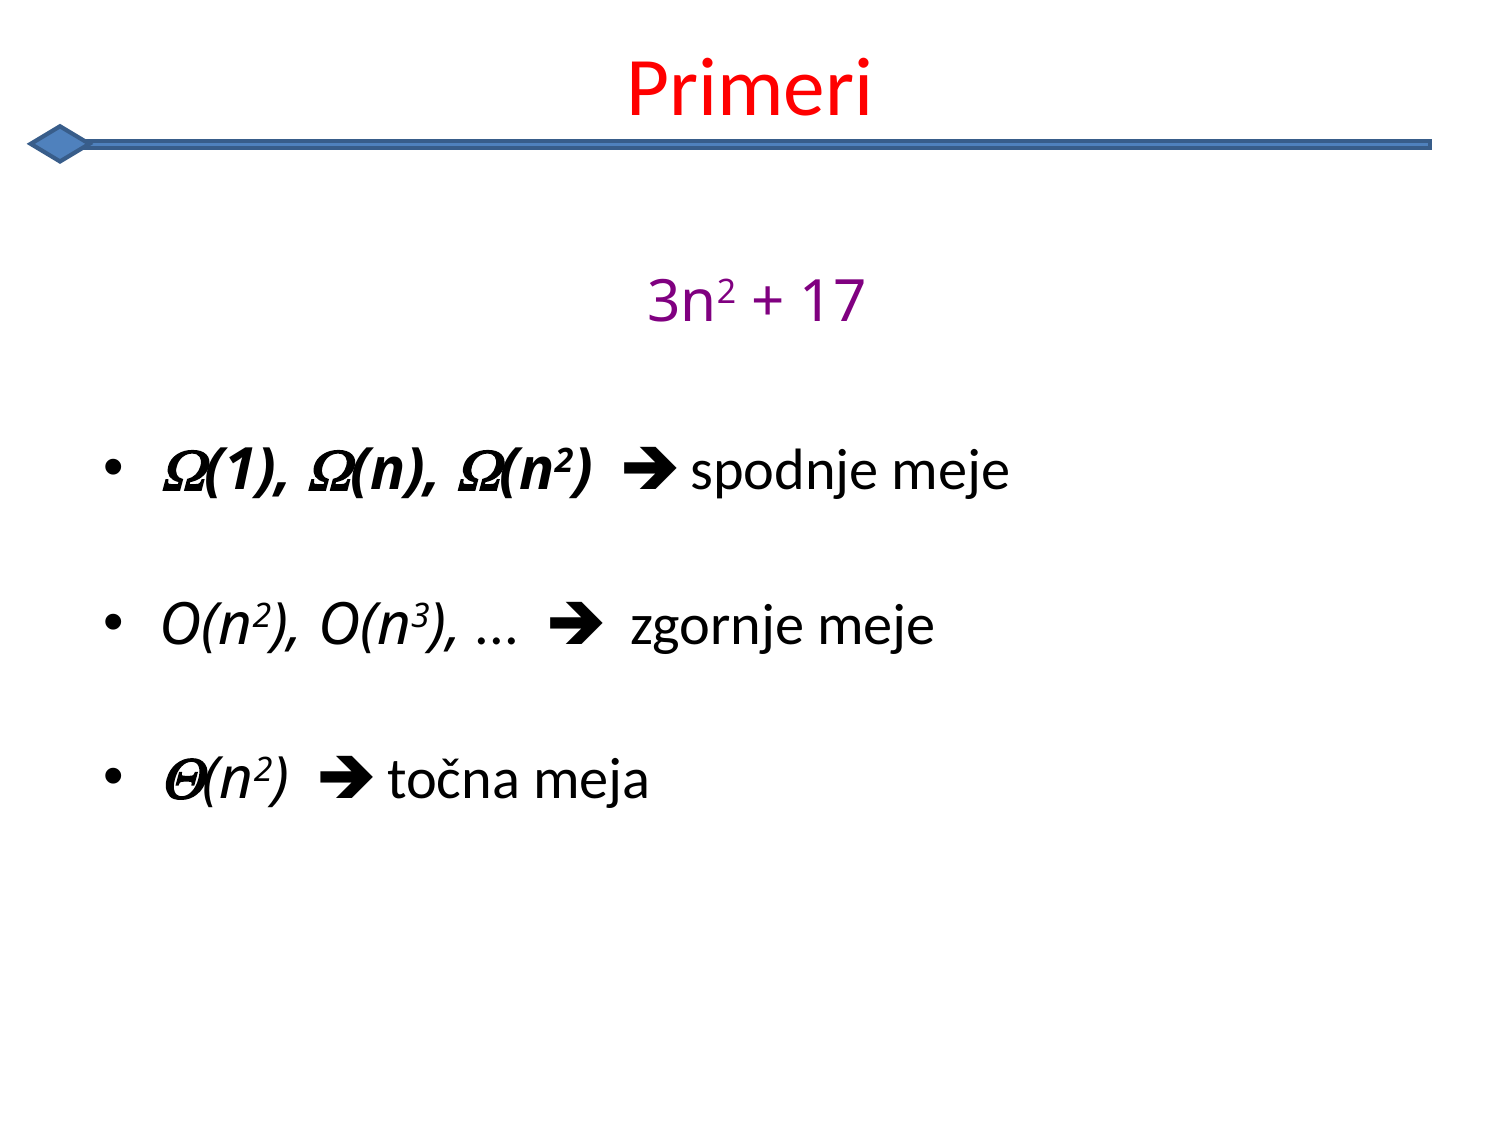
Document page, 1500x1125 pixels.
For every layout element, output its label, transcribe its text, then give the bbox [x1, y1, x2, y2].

title Primeri [75, 23, 1426, 141]
list 3n2 + 17 (1), (n), (n2)  spodnje meje O(n2), O(n3), ...  zgornje meje (n2)  točna meja [88, 255, 1439, 1073]
